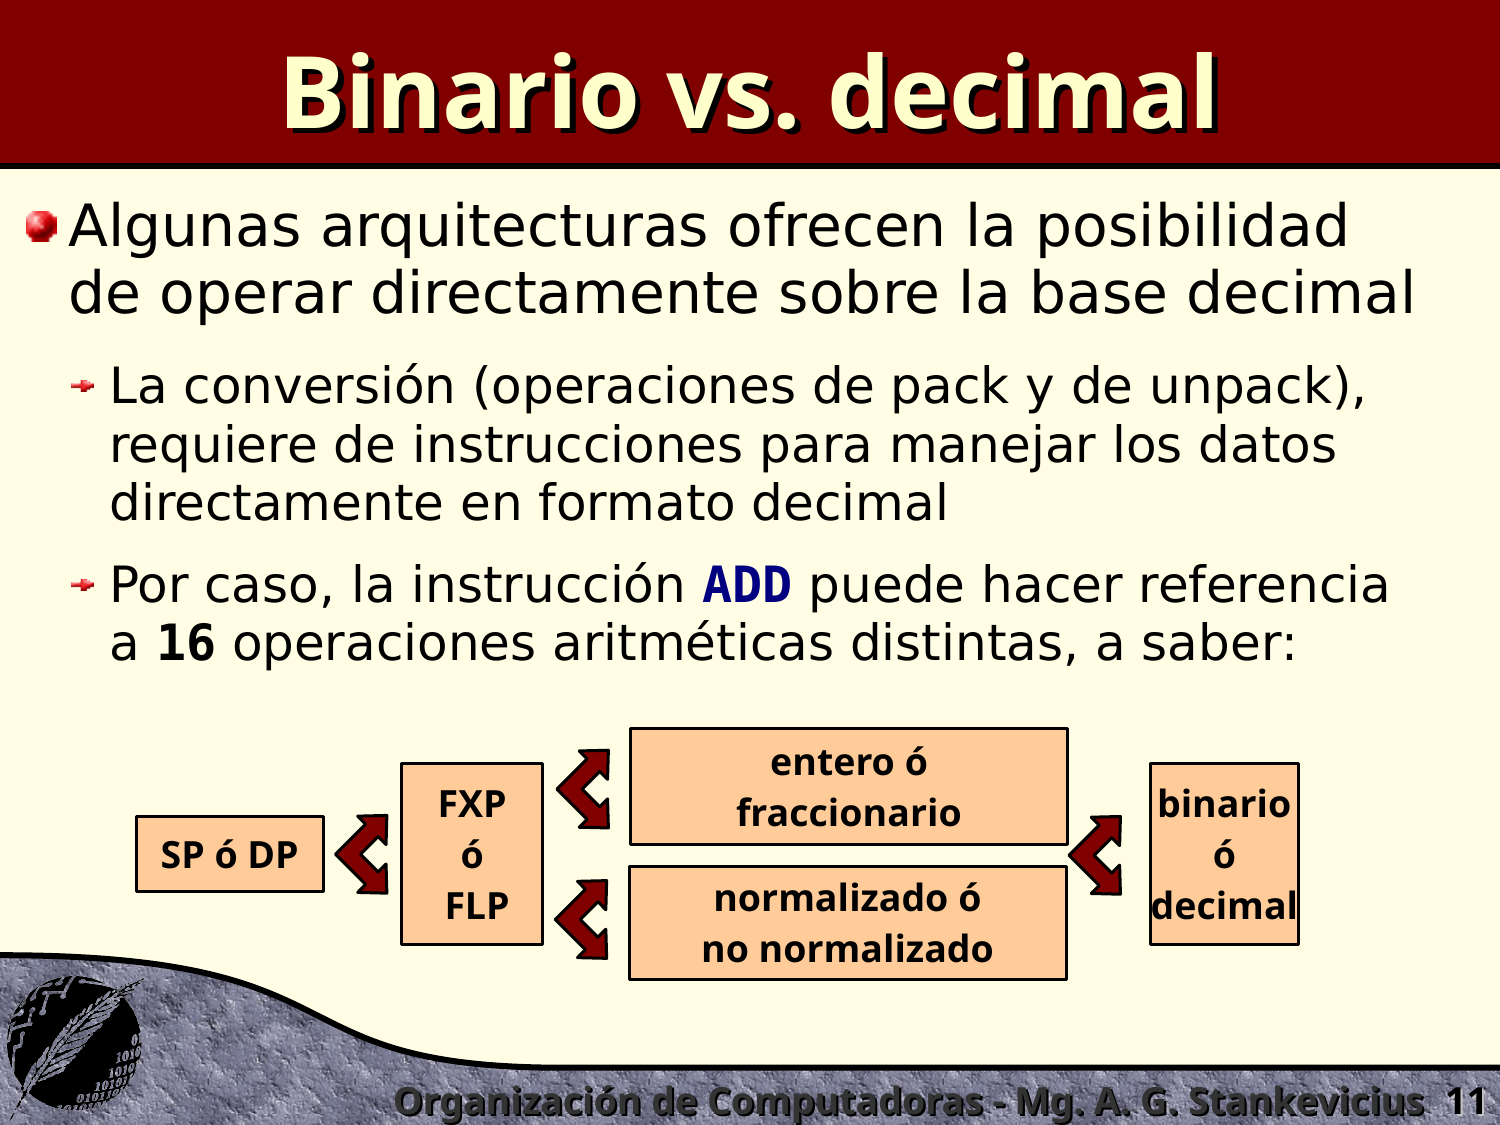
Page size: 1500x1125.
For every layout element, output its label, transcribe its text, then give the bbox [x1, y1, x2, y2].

picture [802, 1100, 806, 1110]
text_box binario ó decimal [1150, 763, 1299, 945]
text_box SP ó DP [136, 816, 324, 892]
text_box [556, 750, 609, 828]
text_box [335, 815, 387, 894]
picture [448, 1100, 455, 1110]
picture [0, 959, 1500, 1125]
picture [1058, 1100, 1065, 1110]
title Binario vs. decimal [15, 5, 1485, 160]
list Algunas arquitecturas ofrecen la posibilidad de operar directamente sobre la base decimal La conversión (operaciones de pack y de unpack), requiere de instrucciones para manejar los datos directamente en formato decimal Por caso, la instrucción ADD puede hacer referencia a 16 operaciones aritméticas distintas, a saber: [11, 192, 1486, 935]
text_box [1069, 816, 1121, 895]
text_box FXP ó FLP [401, 763, 543, 945]
text_box normalizado ó no normalizado [629, 866, 1067, 980]
text_box [555, 880, 607, 959]
text_box entero ó fraccionario [630, 728, 1068, 845]
